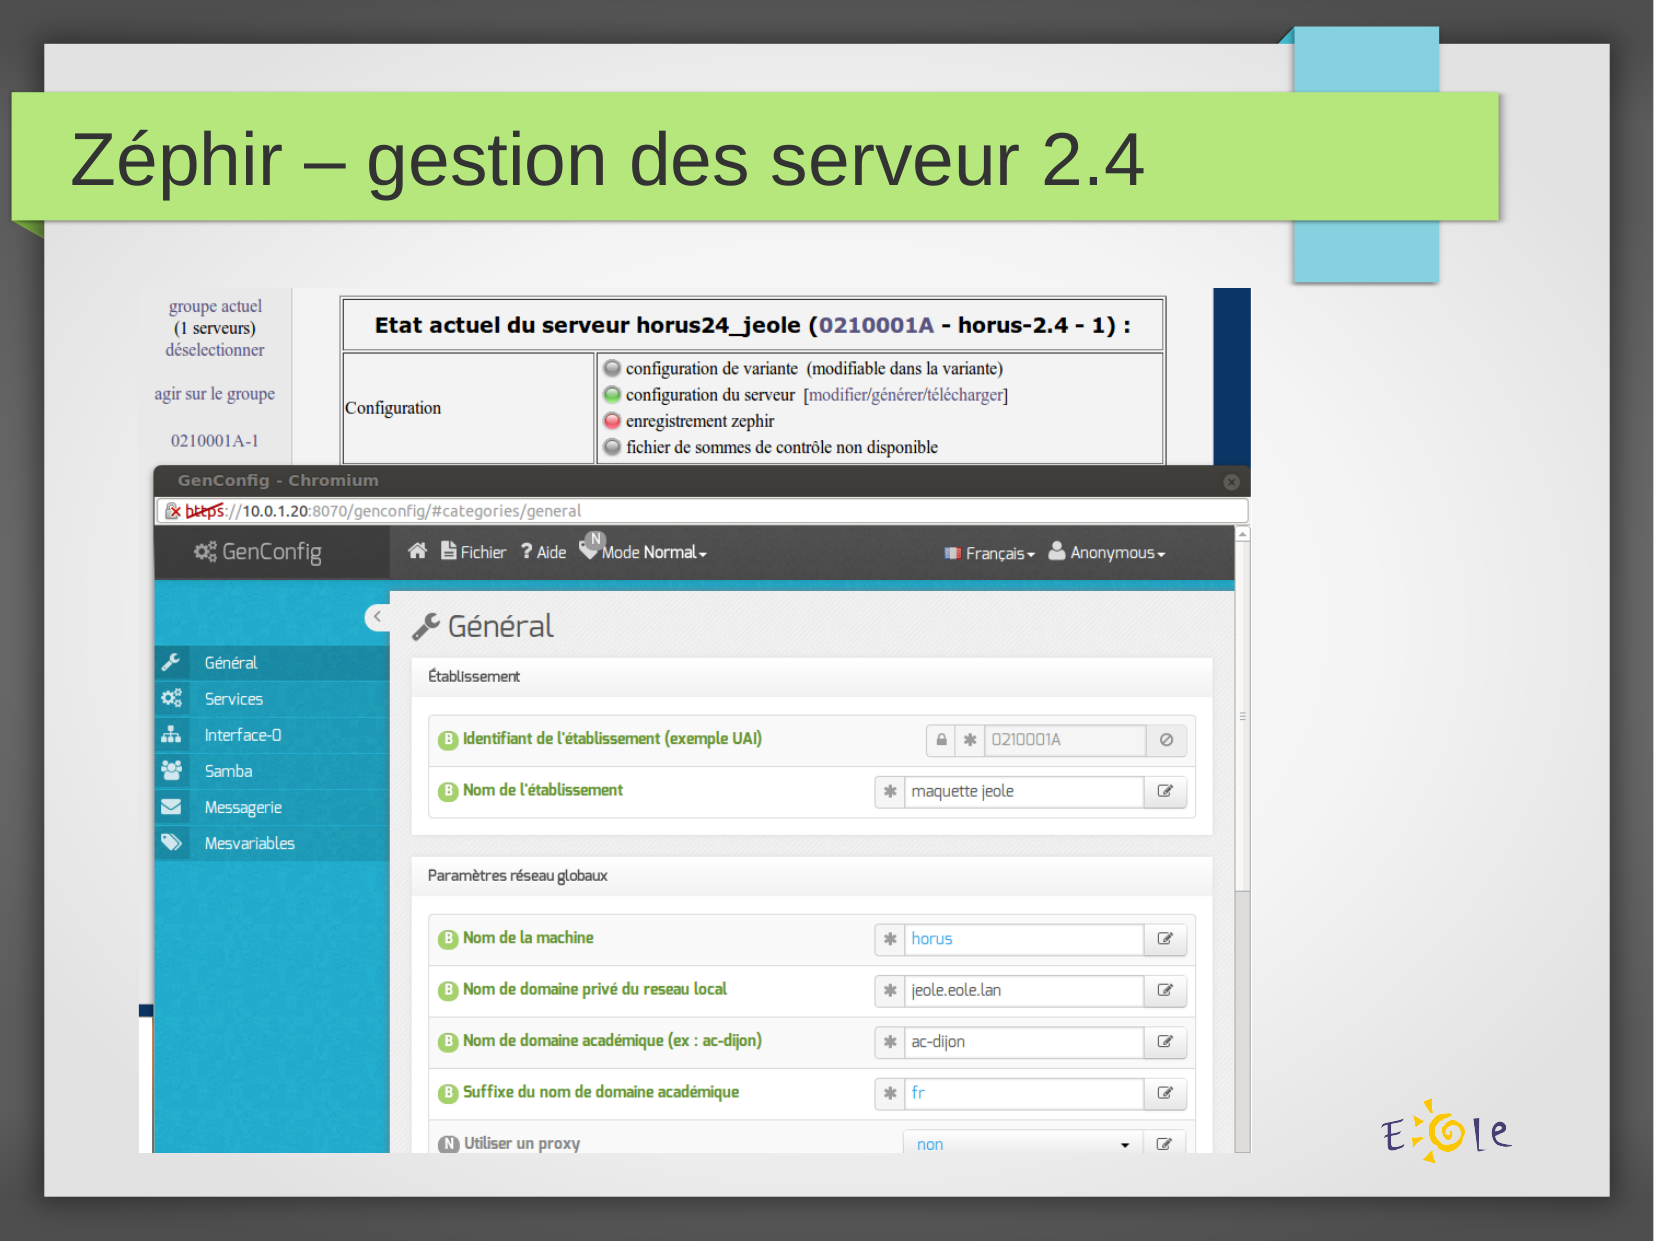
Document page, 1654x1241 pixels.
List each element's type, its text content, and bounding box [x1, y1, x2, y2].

title Zéphir – gestion des serveur 2.4 [70, 106, 1229, 213]
picture [0, 0, 1654, 1241]
